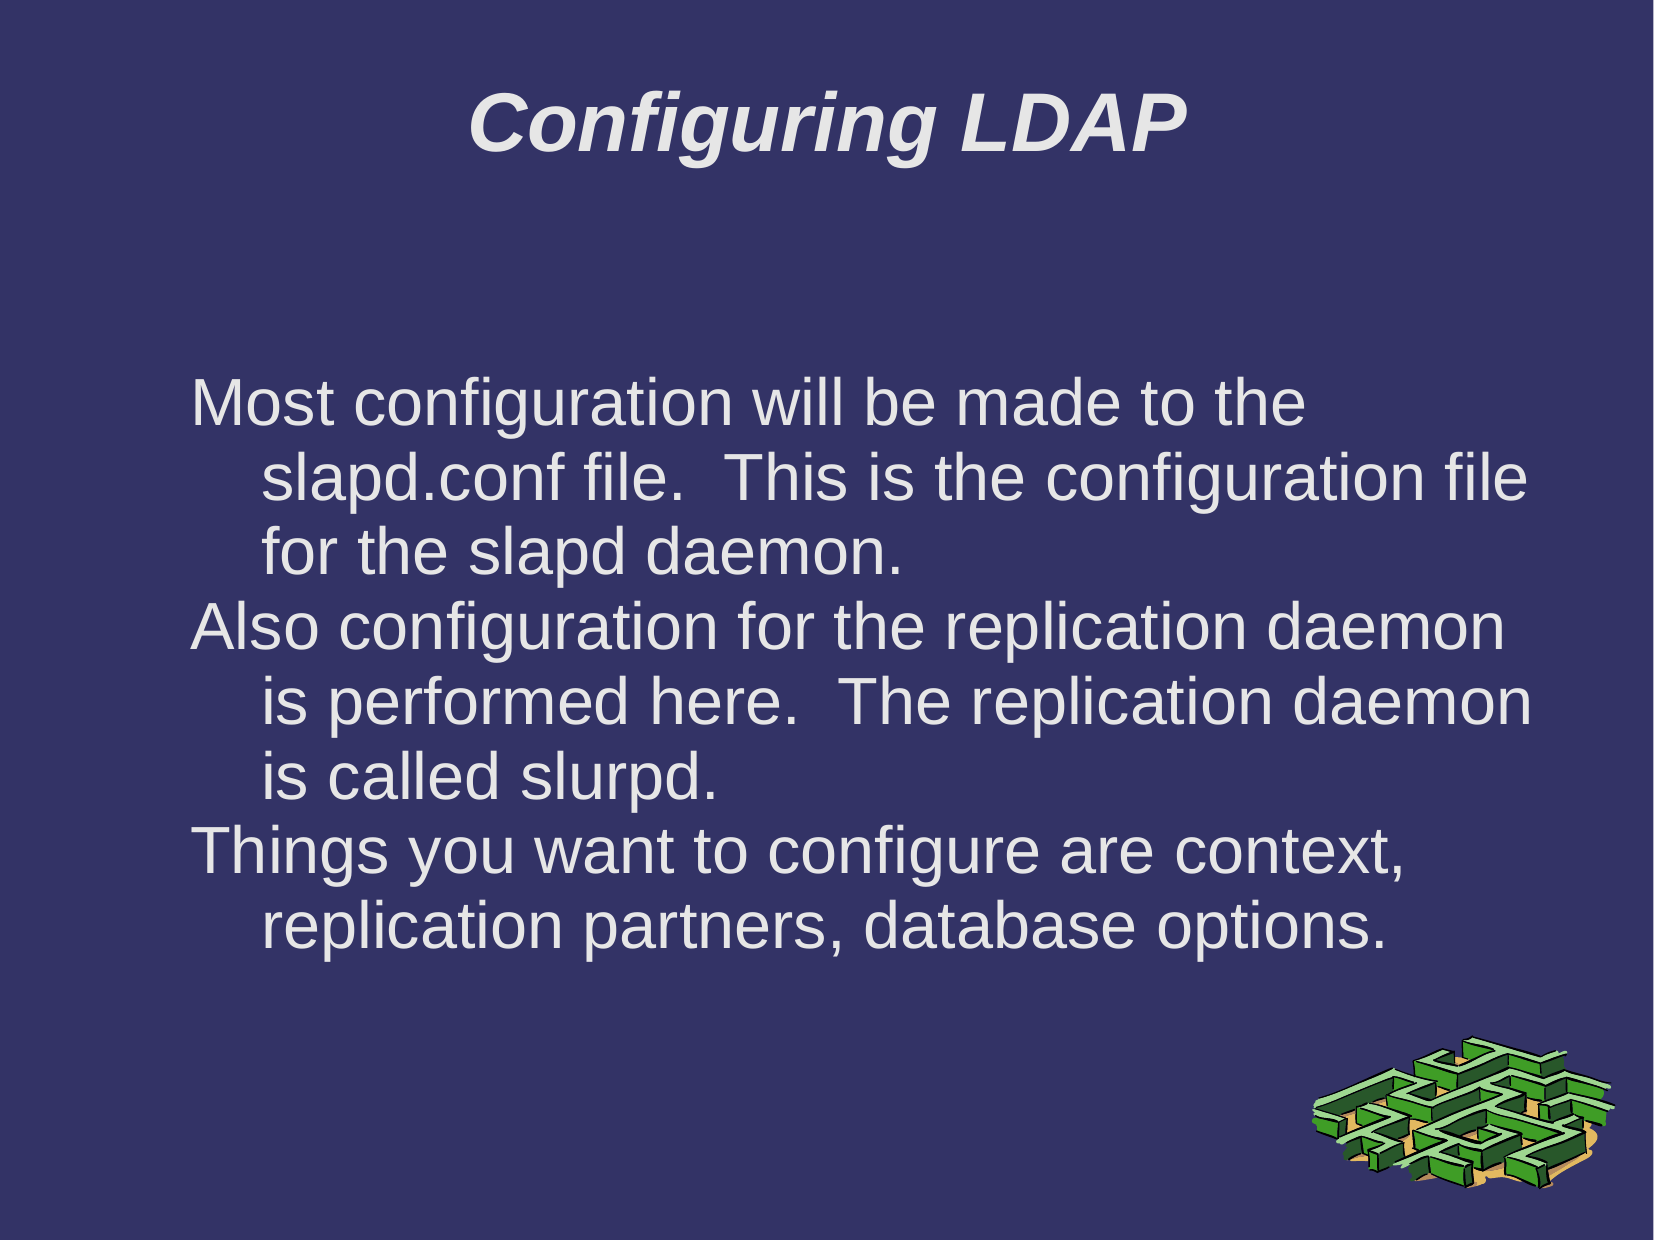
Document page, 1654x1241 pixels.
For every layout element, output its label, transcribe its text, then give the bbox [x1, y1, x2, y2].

title Configuring LDAP [121, 19, 1534, 227]
list Most configuration will be made to the slapd.conf file. This is the configuration file for the slapd daemon. Also configuration for the replication daemon is performed here. The replication daemon is called slurpd. Things you want to configure are context, replication partners, database options. [178, 364, 1570, 1147]
